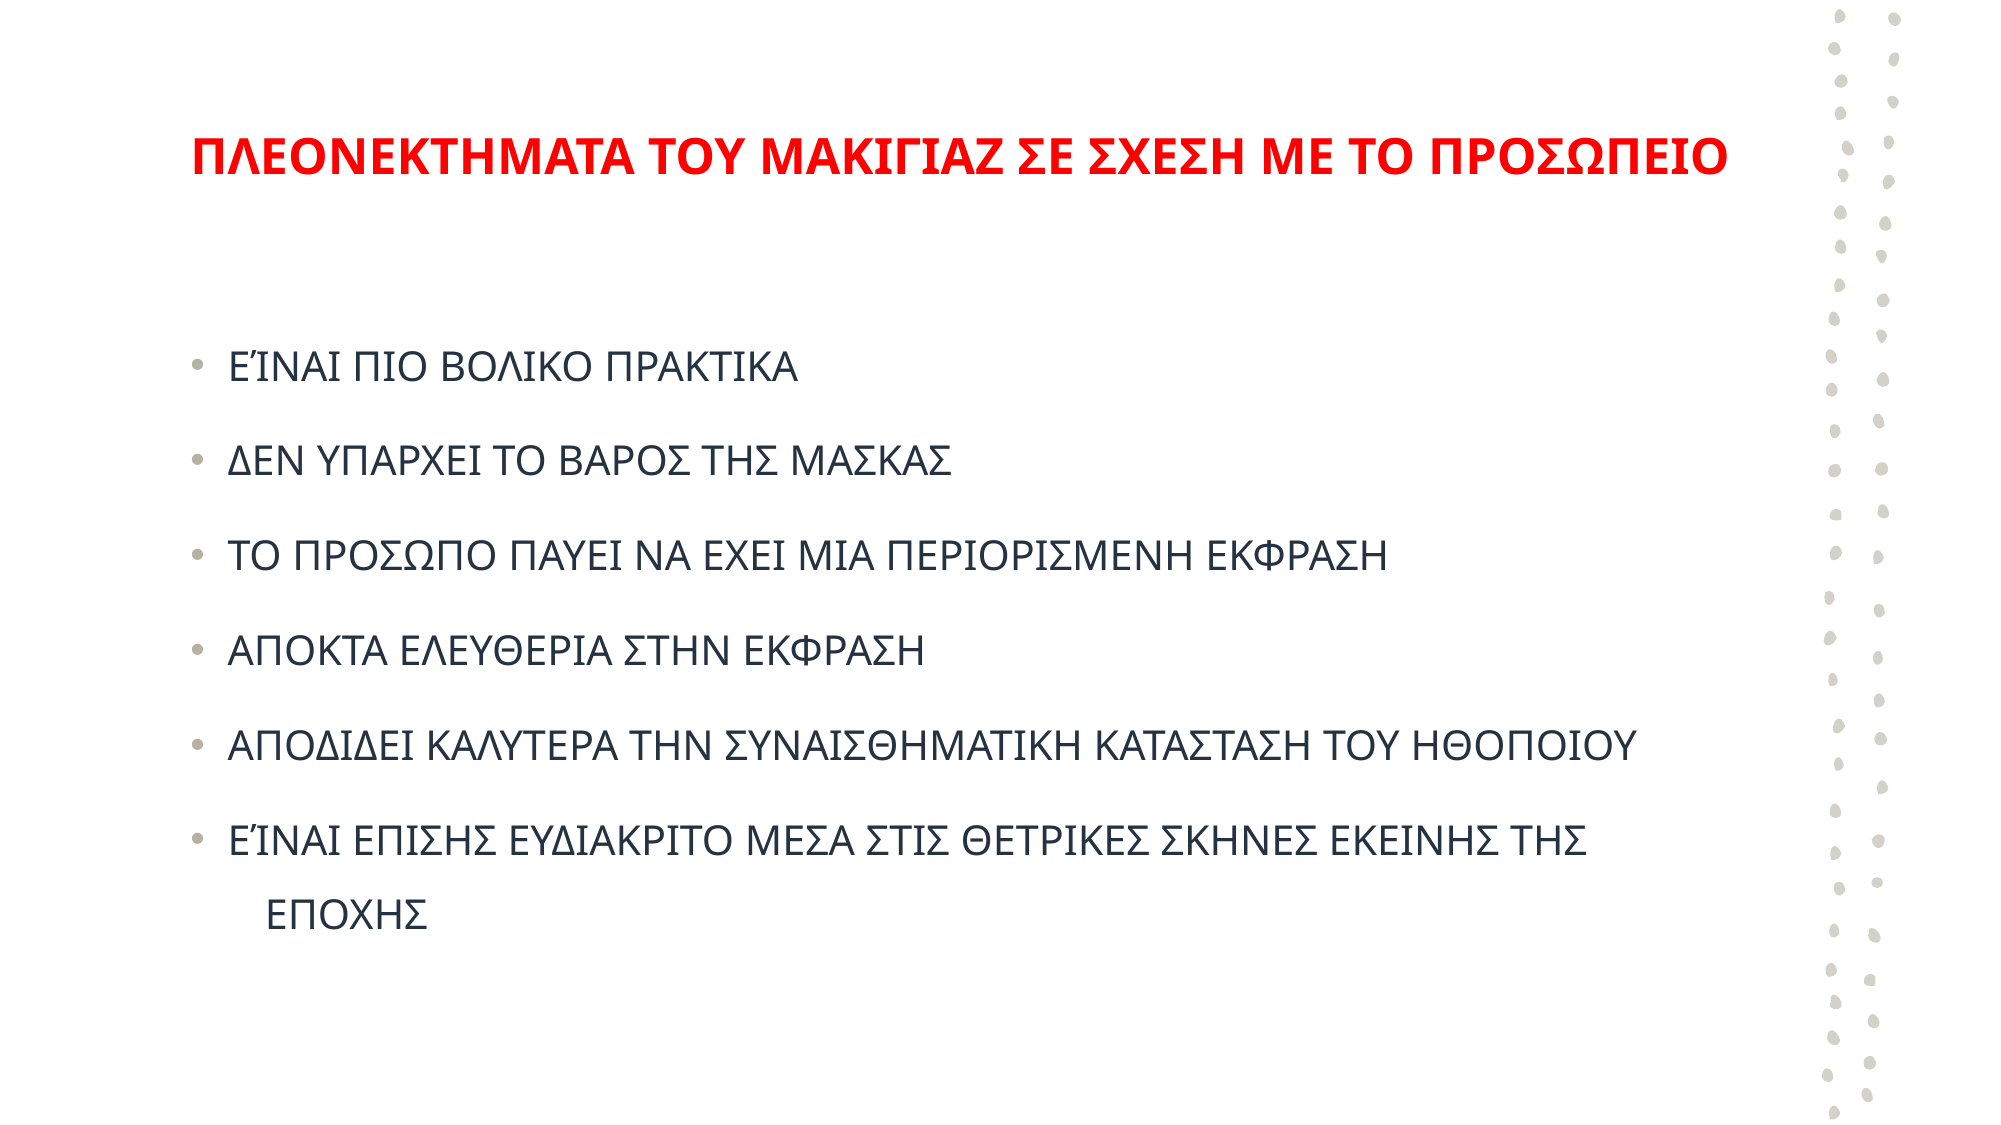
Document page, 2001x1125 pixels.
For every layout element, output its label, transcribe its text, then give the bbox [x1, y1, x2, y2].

list ΕΊΝΑΙ ΠΙΟ ΒΟΛΙΚΟ ΠΡΑΚΤΙΚΑ ΔΕΝ ΥΠΑΡΧΕΙ ΤΟ ΒΑΡΟΣ ΤΗΣ ΜΑΣΚΑΣ ΤΟ ΠΡΟΣΩΠΟ ΠΑΥΕΙ ΝΑ ΕΧΕΙ ΜΙΑ ΠΕΡΙΟΡΙΣΜΕΝΗ ΕΚΦΡΑΣΗ ΑΠΟΚΤΑ ΕΛΕΥΘΕΡΙΑ ΣΤΗΝ ΕΚΦΡΑΣΗ ΑΠΟΔΙΔΕΙ ΚΑΛΥΤΕΡΑ ΤΗΝ ΣΥΝΑΙΣΘΗΜΑΤΙΚΗ ΚΑΤΑΣΤΑΣΗ ΤΟΥ ΗΘΟΠΟΙΟΥ ΕΊΝΑΙ ΕΠΙΣΗΣ ΕΥΔΙΑΚΡΙΤΟ ΜΕΣΑ ΣΤΙΣ ΘΕΤΡΙΚΕΣ ΣΚΗΝΕΣ ΕΚΕΙΝΗΣ ΤΗΣ ΕΠΟΧΗΣ [175, 307, 1756, 951]
title ΠΛΕΟΝΕΚΤΗΜΑΤΑ ΤΟΥ ΜΑΚΙΓΙΑΖ ΣΕ ΣΧΕΣΗ ΜΕ ΤΟ ΠΡΟΣΩΠΕΙΟ [175, 82, 1756, 228]
